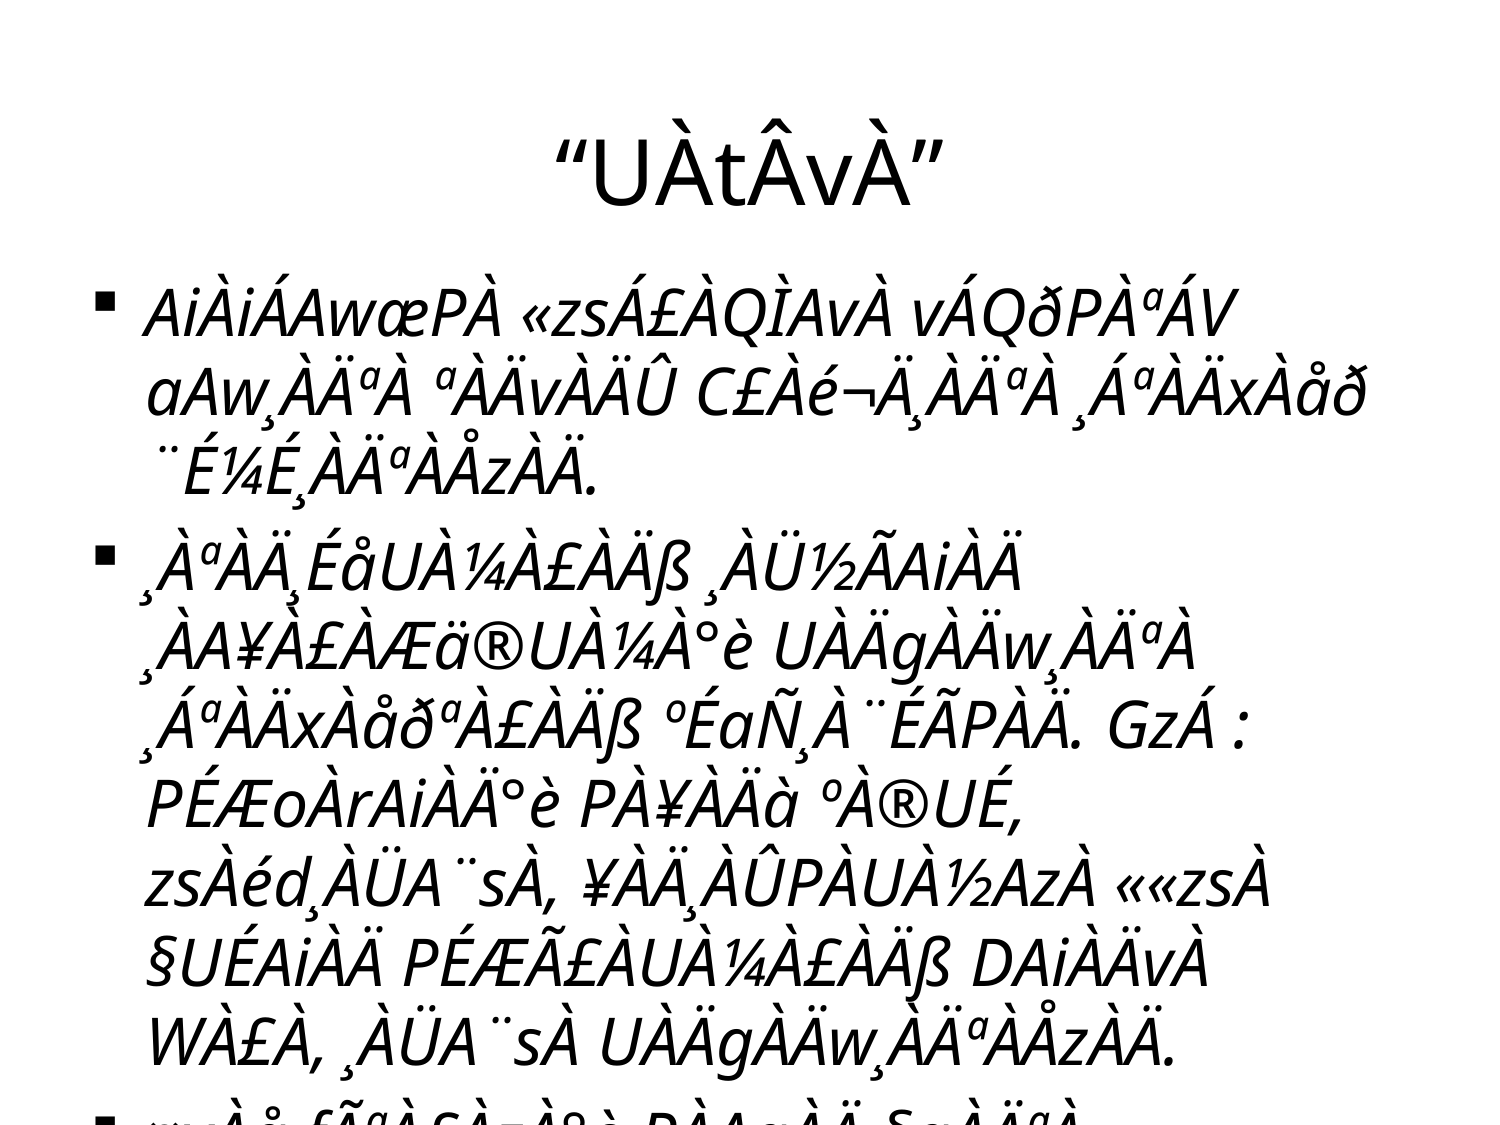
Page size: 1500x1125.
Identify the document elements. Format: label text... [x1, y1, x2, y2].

title “UÀtÂvÀ” [75, 74, 1426, 262]
list AiÀiÁAwæPÀ «zsÁ£ÀQÌAvÀ vÁQðPÀªÁV aAw¸ÀÄªÀ ªÀÄvÀÄÛ C£Àé¬Ä¸ÀÄªÀ ¸ÁªÀÄxÀåð ¨É¼É¸ÀÄªÀÅzÀÄ. ¸ÀªÀÄ¸ÉåUÀ¼À£ÀÄß ¸ÀÜ½ÃAiÀÄ ¸ÀA¥À£ÀÆä®UÀ¼À°è UÀÄgÀÄw¸ÀÄªÀ ¸ÁªÀÄxÀåðªÀ£ÀÄß ºÉaÑ¸À¨ÉÃPÀÄ. GzÁ : PÉÆoÀrAiÀÄ°è PÀ¥ÀÄà ºÀ®UÉ, zsÀéd¸ÀÜA¨sÀ, ¥ÀÄ¸ÀÛPÀUÀ½AzÀ ««zsÀ §UÉAiÀÄ PÉÆÃ£ÀUÀ¼À£ÀÄß DAiÀÄvÀ WÀ£À, ¸ÀÜA¨sÀ UÀÄgÀÄw¸ÀÄªÀÅzÀÄ. ¤vÀå fÃªÀ£ÀzÀ°è PÀAqÀÄ §gÀÄªÀ ªÀ¸ÀÄÛUÀ¼À°è DPÀÈwUÀ¼À£ÀÄß PÀ°à¹. GzÁ: ªÀÄ£ÉAiÀÄ°è §¼À¸ÀÄªÀ ªÀ¸ÀÄÛUÀ¼ÀÄ. [75, 262, 1426, 1006]
